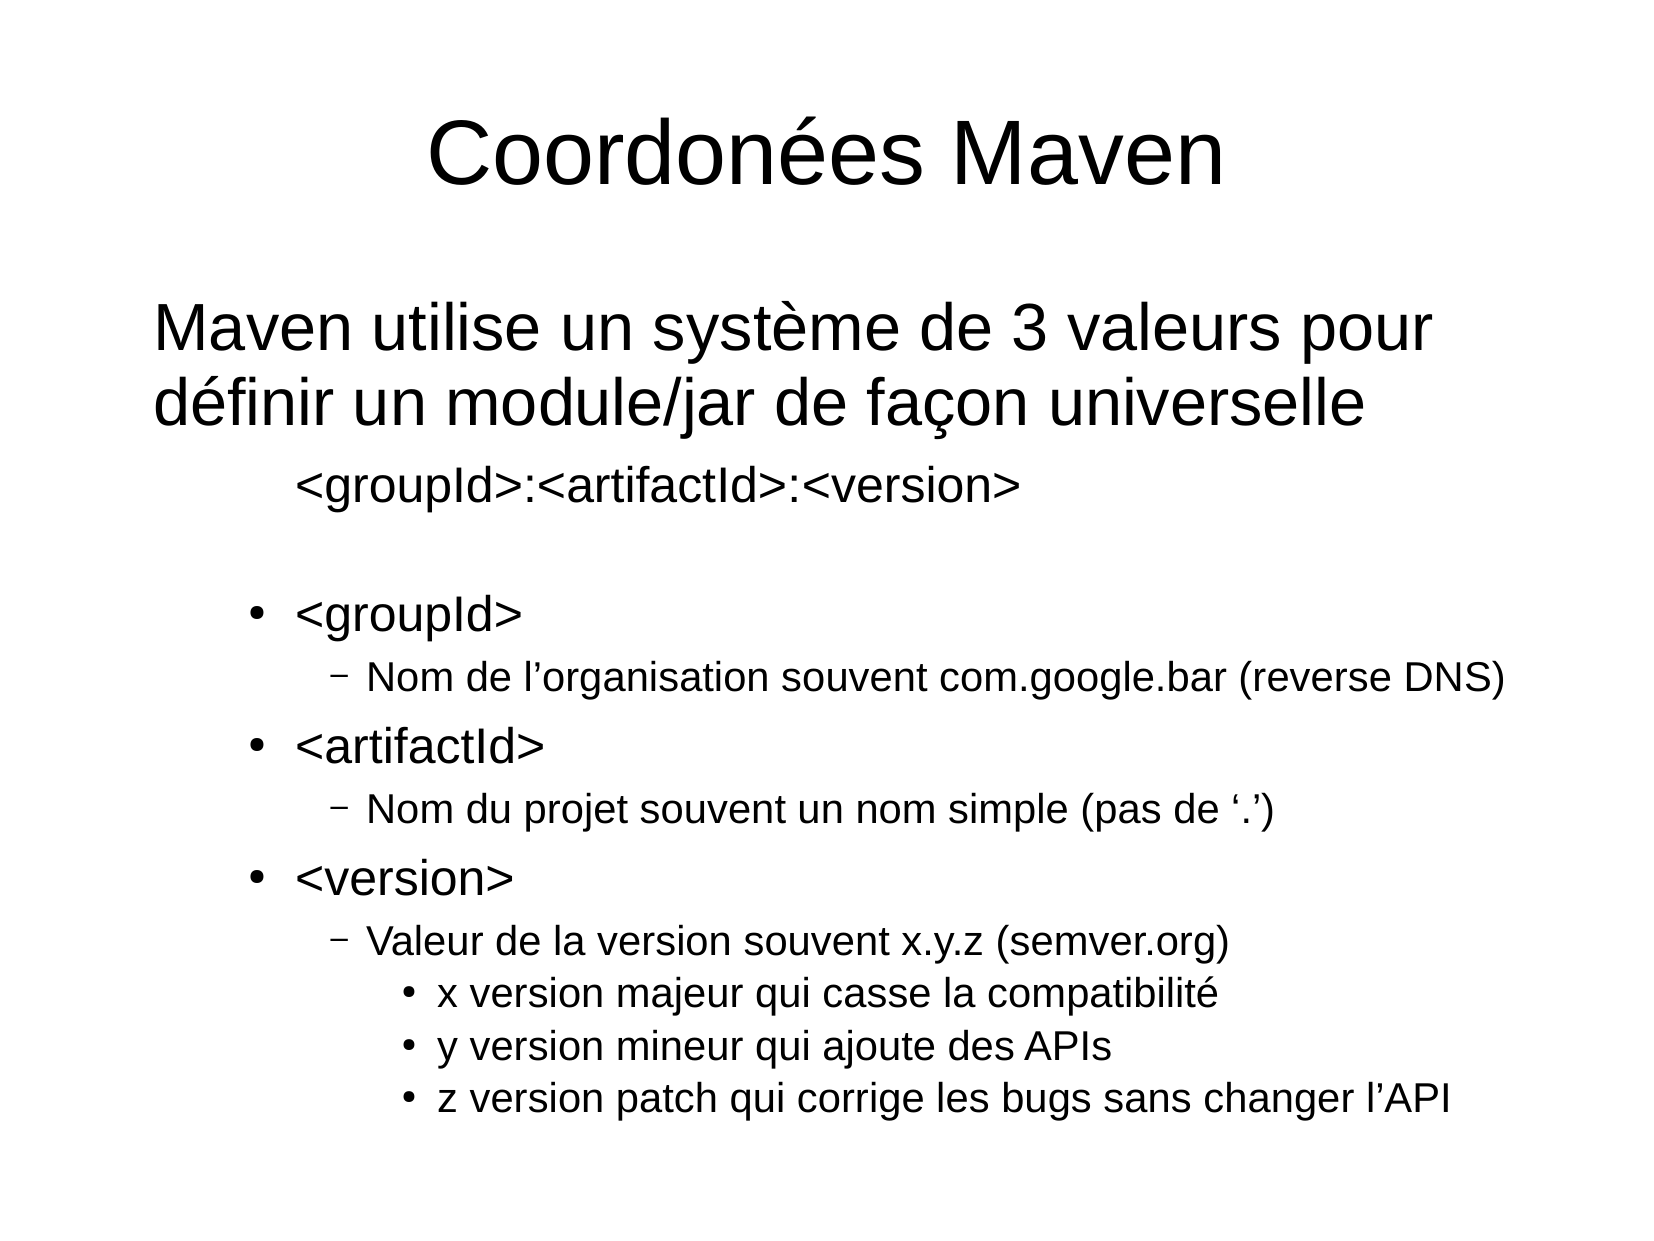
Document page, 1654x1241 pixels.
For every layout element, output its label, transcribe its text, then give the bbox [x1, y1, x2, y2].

list Maven utilise un système de 3 valeurs pour définir un module/jar de façon universelle <groupId>:<artifactId>:<version> <groupId> Nom de l’organisation souvent com.google.bar (reverse DNS) <artifactId> Nom du projet souvent un nom simple (pas de ‘.’) <version> Valeur de la version souvent x.y.z (semver.org) x version majeur qui casse la compatibilité y version mineur qui ajoute des APIs z version patch qui corrige les bugs sans changer l’API [82, 290, 1571, 1171]
title Coordonées Maven [82, 49, 1571, 257]
